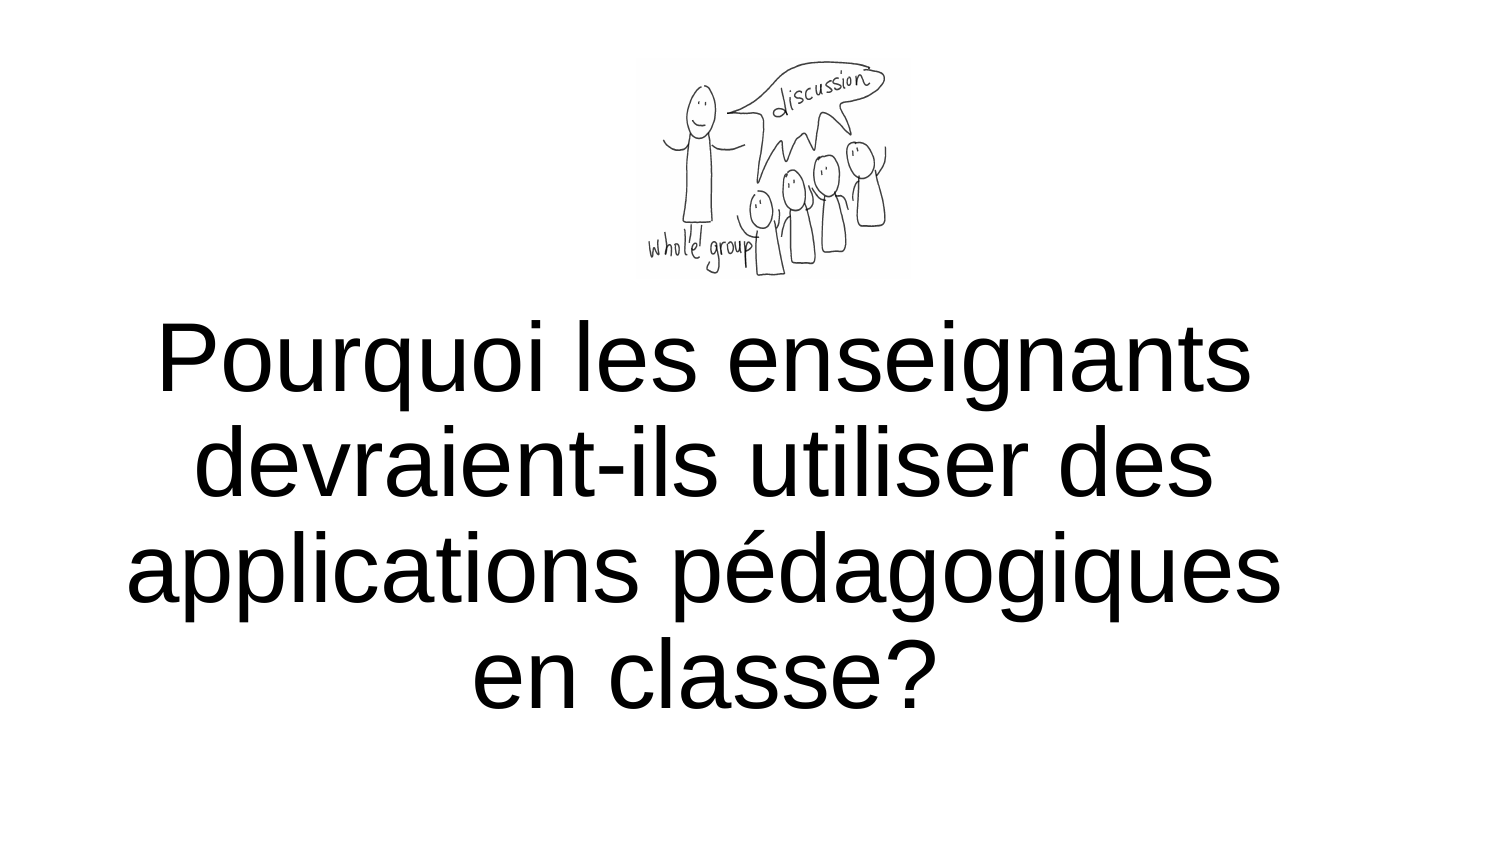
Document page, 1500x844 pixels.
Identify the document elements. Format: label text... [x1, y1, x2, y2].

picture [636, 58, 911, 280]
title Pourquoi les enseignants devraient-ils utiliser des applications pédagogiques en classe? [103, 196, 1308, 736]
